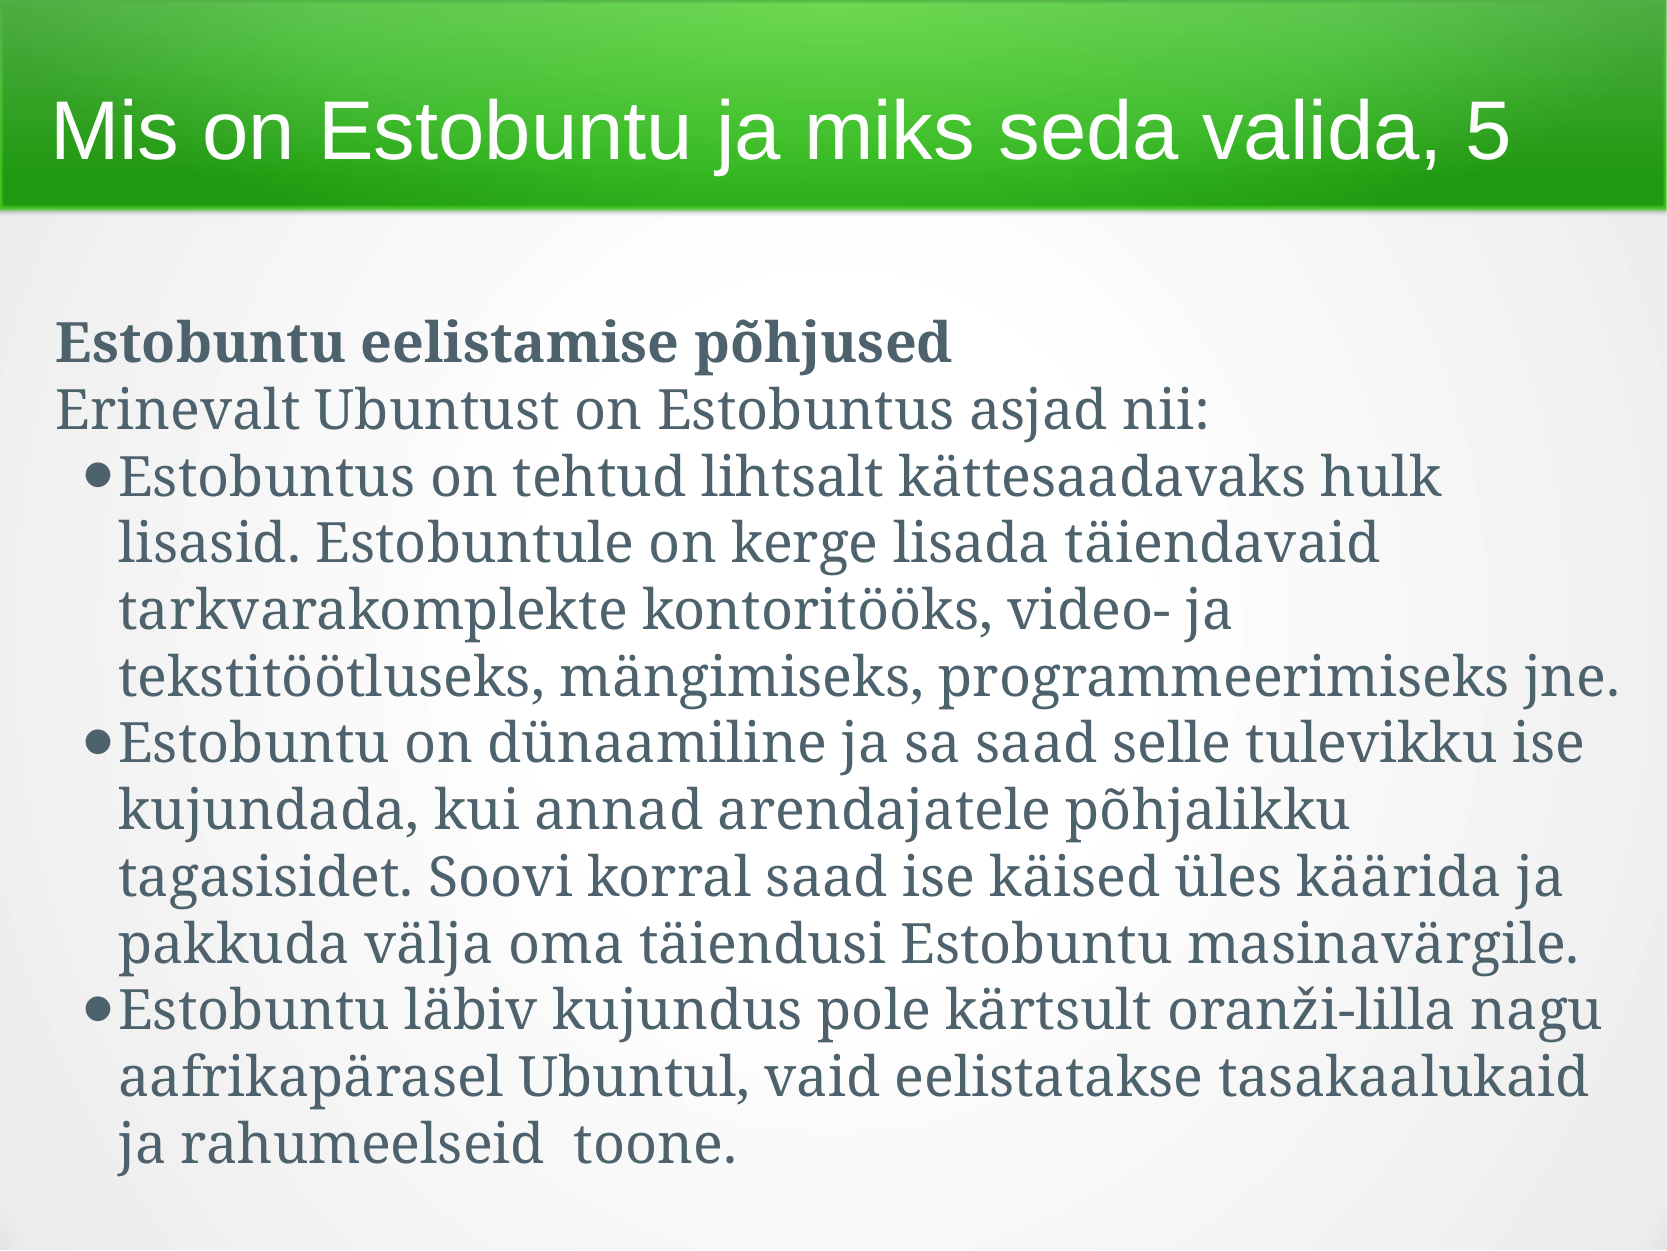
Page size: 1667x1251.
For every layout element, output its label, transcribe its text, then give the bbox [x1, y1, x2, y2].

title Mis on Estobuntu ja miks seda valida, 5 [50, 84, 1630, 178]
picture [0, 0, 1667, 1250]
list Estobuntu eelistamise põhjused Erinevalt Ubuntust on Estobuntus asjad nii: Estobuntus on tehtud lihtsalt kättesaadavaks hulk lisasid. Estobuntule on kerge lisada täiendavaid tarkvarakomplekte kontoritööks, video- ja tekstitöötluseks, mängimiseks, programmeerimiseks jne. Estobuntu on dünaamiline ja sa saad selle tulevikku ise kujundada, kui annad arendajatele põhjalikku tagasisidet. Soovi korral saad ise käised üles käärida ja pakkuda välja oma täiendusi Estobuntu masinavärgile. Estobuntu läbiv kujundus pole kärtsult oranži-lilla nagu aafrikapärasel Ubuntul, vaid eelistatakse tasakaalukaid ja rahumeelseid toone. [49, 300, 1630, 1225]
